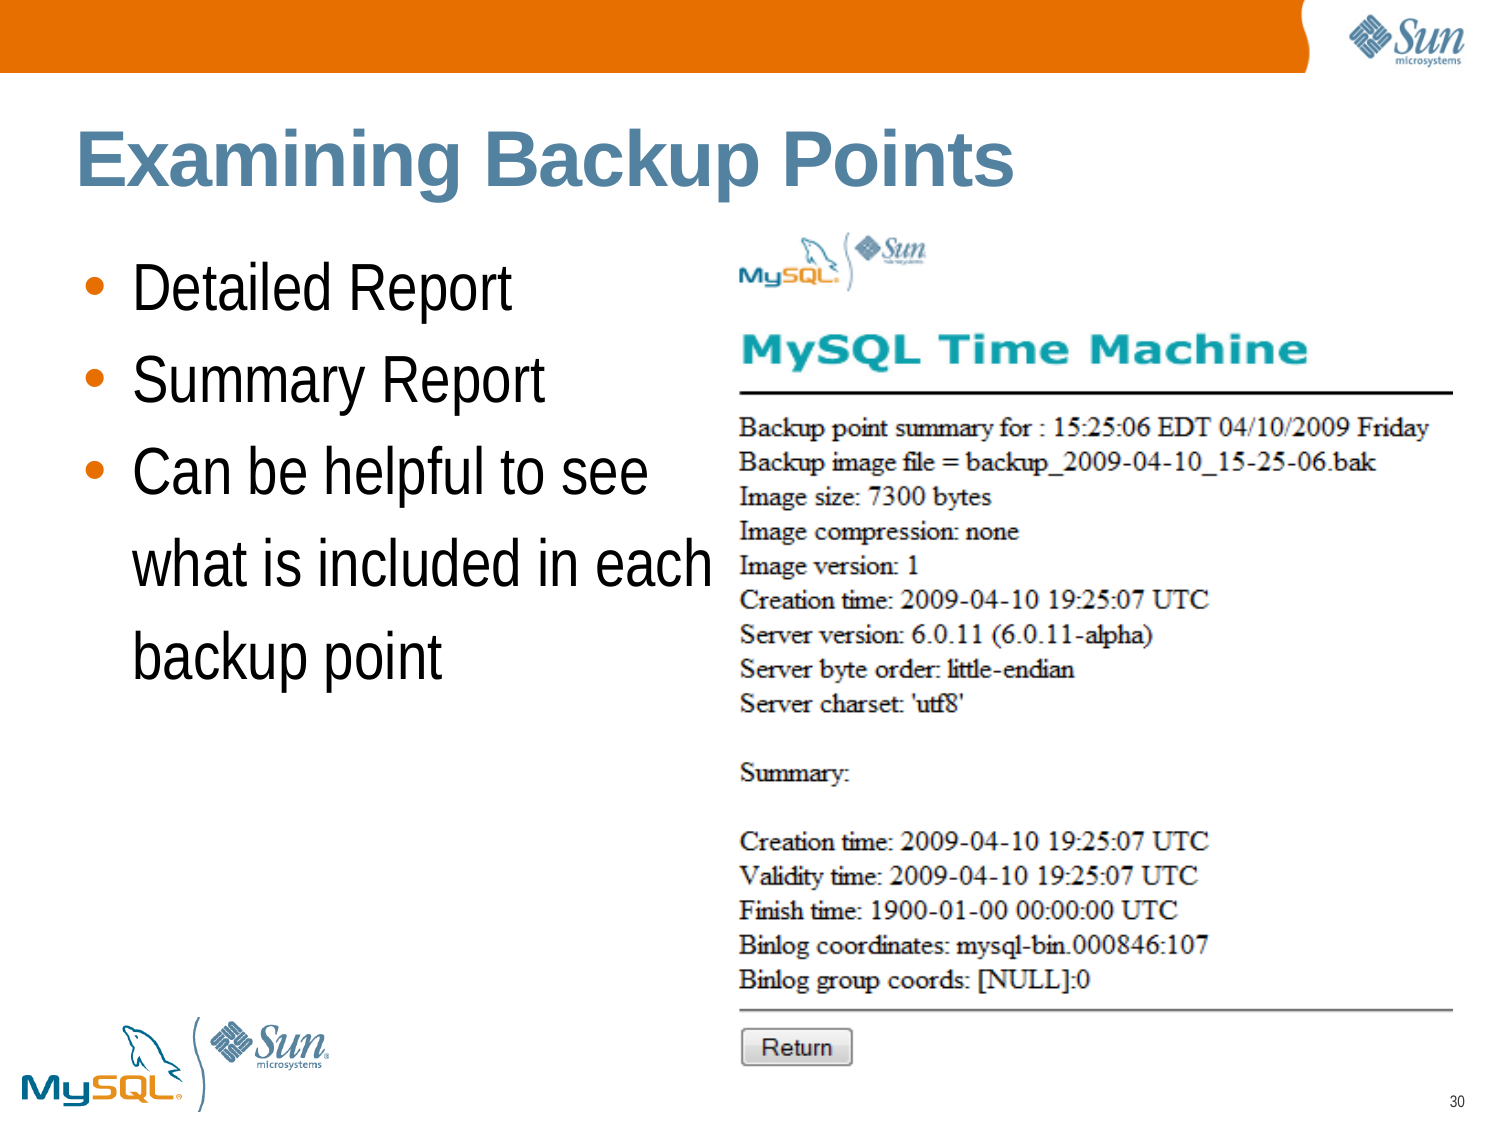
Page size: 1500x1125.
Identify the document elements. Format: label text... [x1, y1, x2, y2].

picture [22, 1017, 329, 1112]
list Detailed Report Summary Report Can be helpful to see what is included in each backup point [64, 258, 727, 1062]
picture [727, 226, 1453, 1075]
picture [0, 0, 1500, 73]
title Examining Backup Points [75, 123, 1437, 227]
